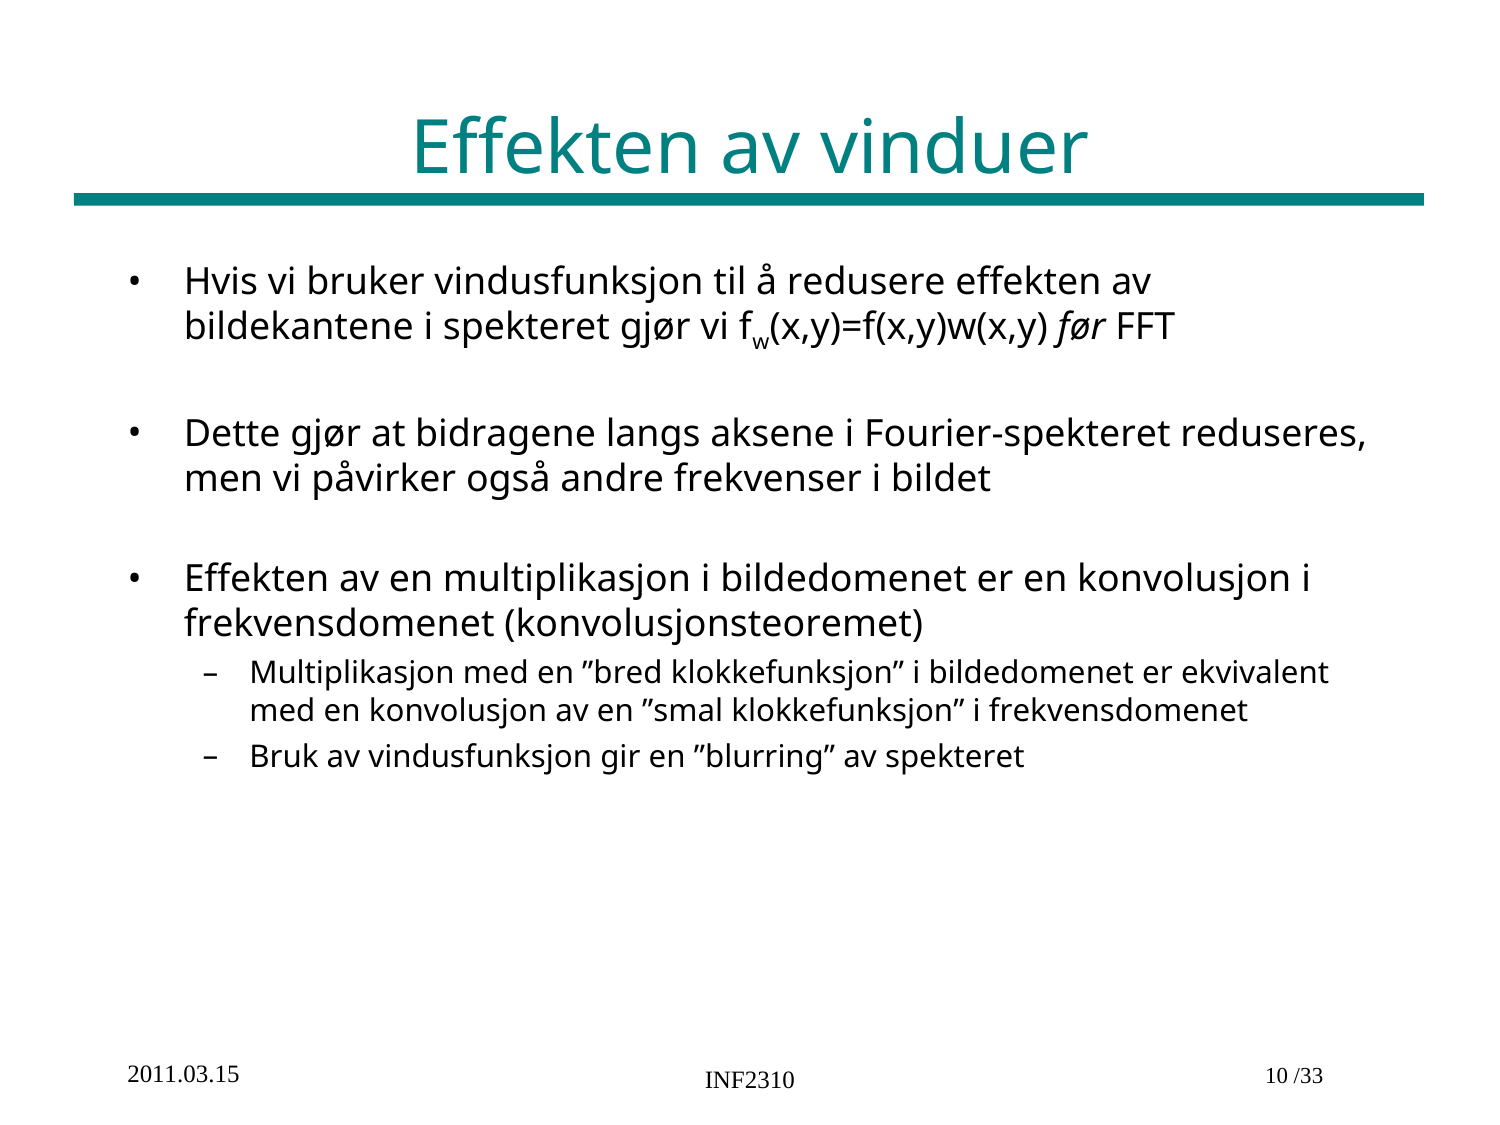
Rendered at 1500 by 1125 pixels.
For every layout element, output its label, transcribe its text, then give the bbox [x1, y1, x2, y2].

list Hvis vi bruker vindusfunksjon til å redusere effekten av bildekantene i spekteret gjør vi fw(x,y)=f(x,y)w(x,y) før FFT Dette gjør at bidragene langs aksene i Fourier-spekteret reduseres, men vi påvirker også andre frekvenser i bildet Effekten av en multiplikasjon i bildedomenet er en konvolusjon i frekvensdomenet (konvolusjonsteoremet) Multiplikasjon med en ”bred klokkefunksjon” i bildedomenet er ekvivalent med en konvolusjon av en ”smal klokkefunksjon” i frekvensdomenet Bruk av vindusfunksjon gir en ”blurring” av spekteret [112, 249, 1388, 1038]
title Effekten av vinduer [112, 62, 1388, 226]
